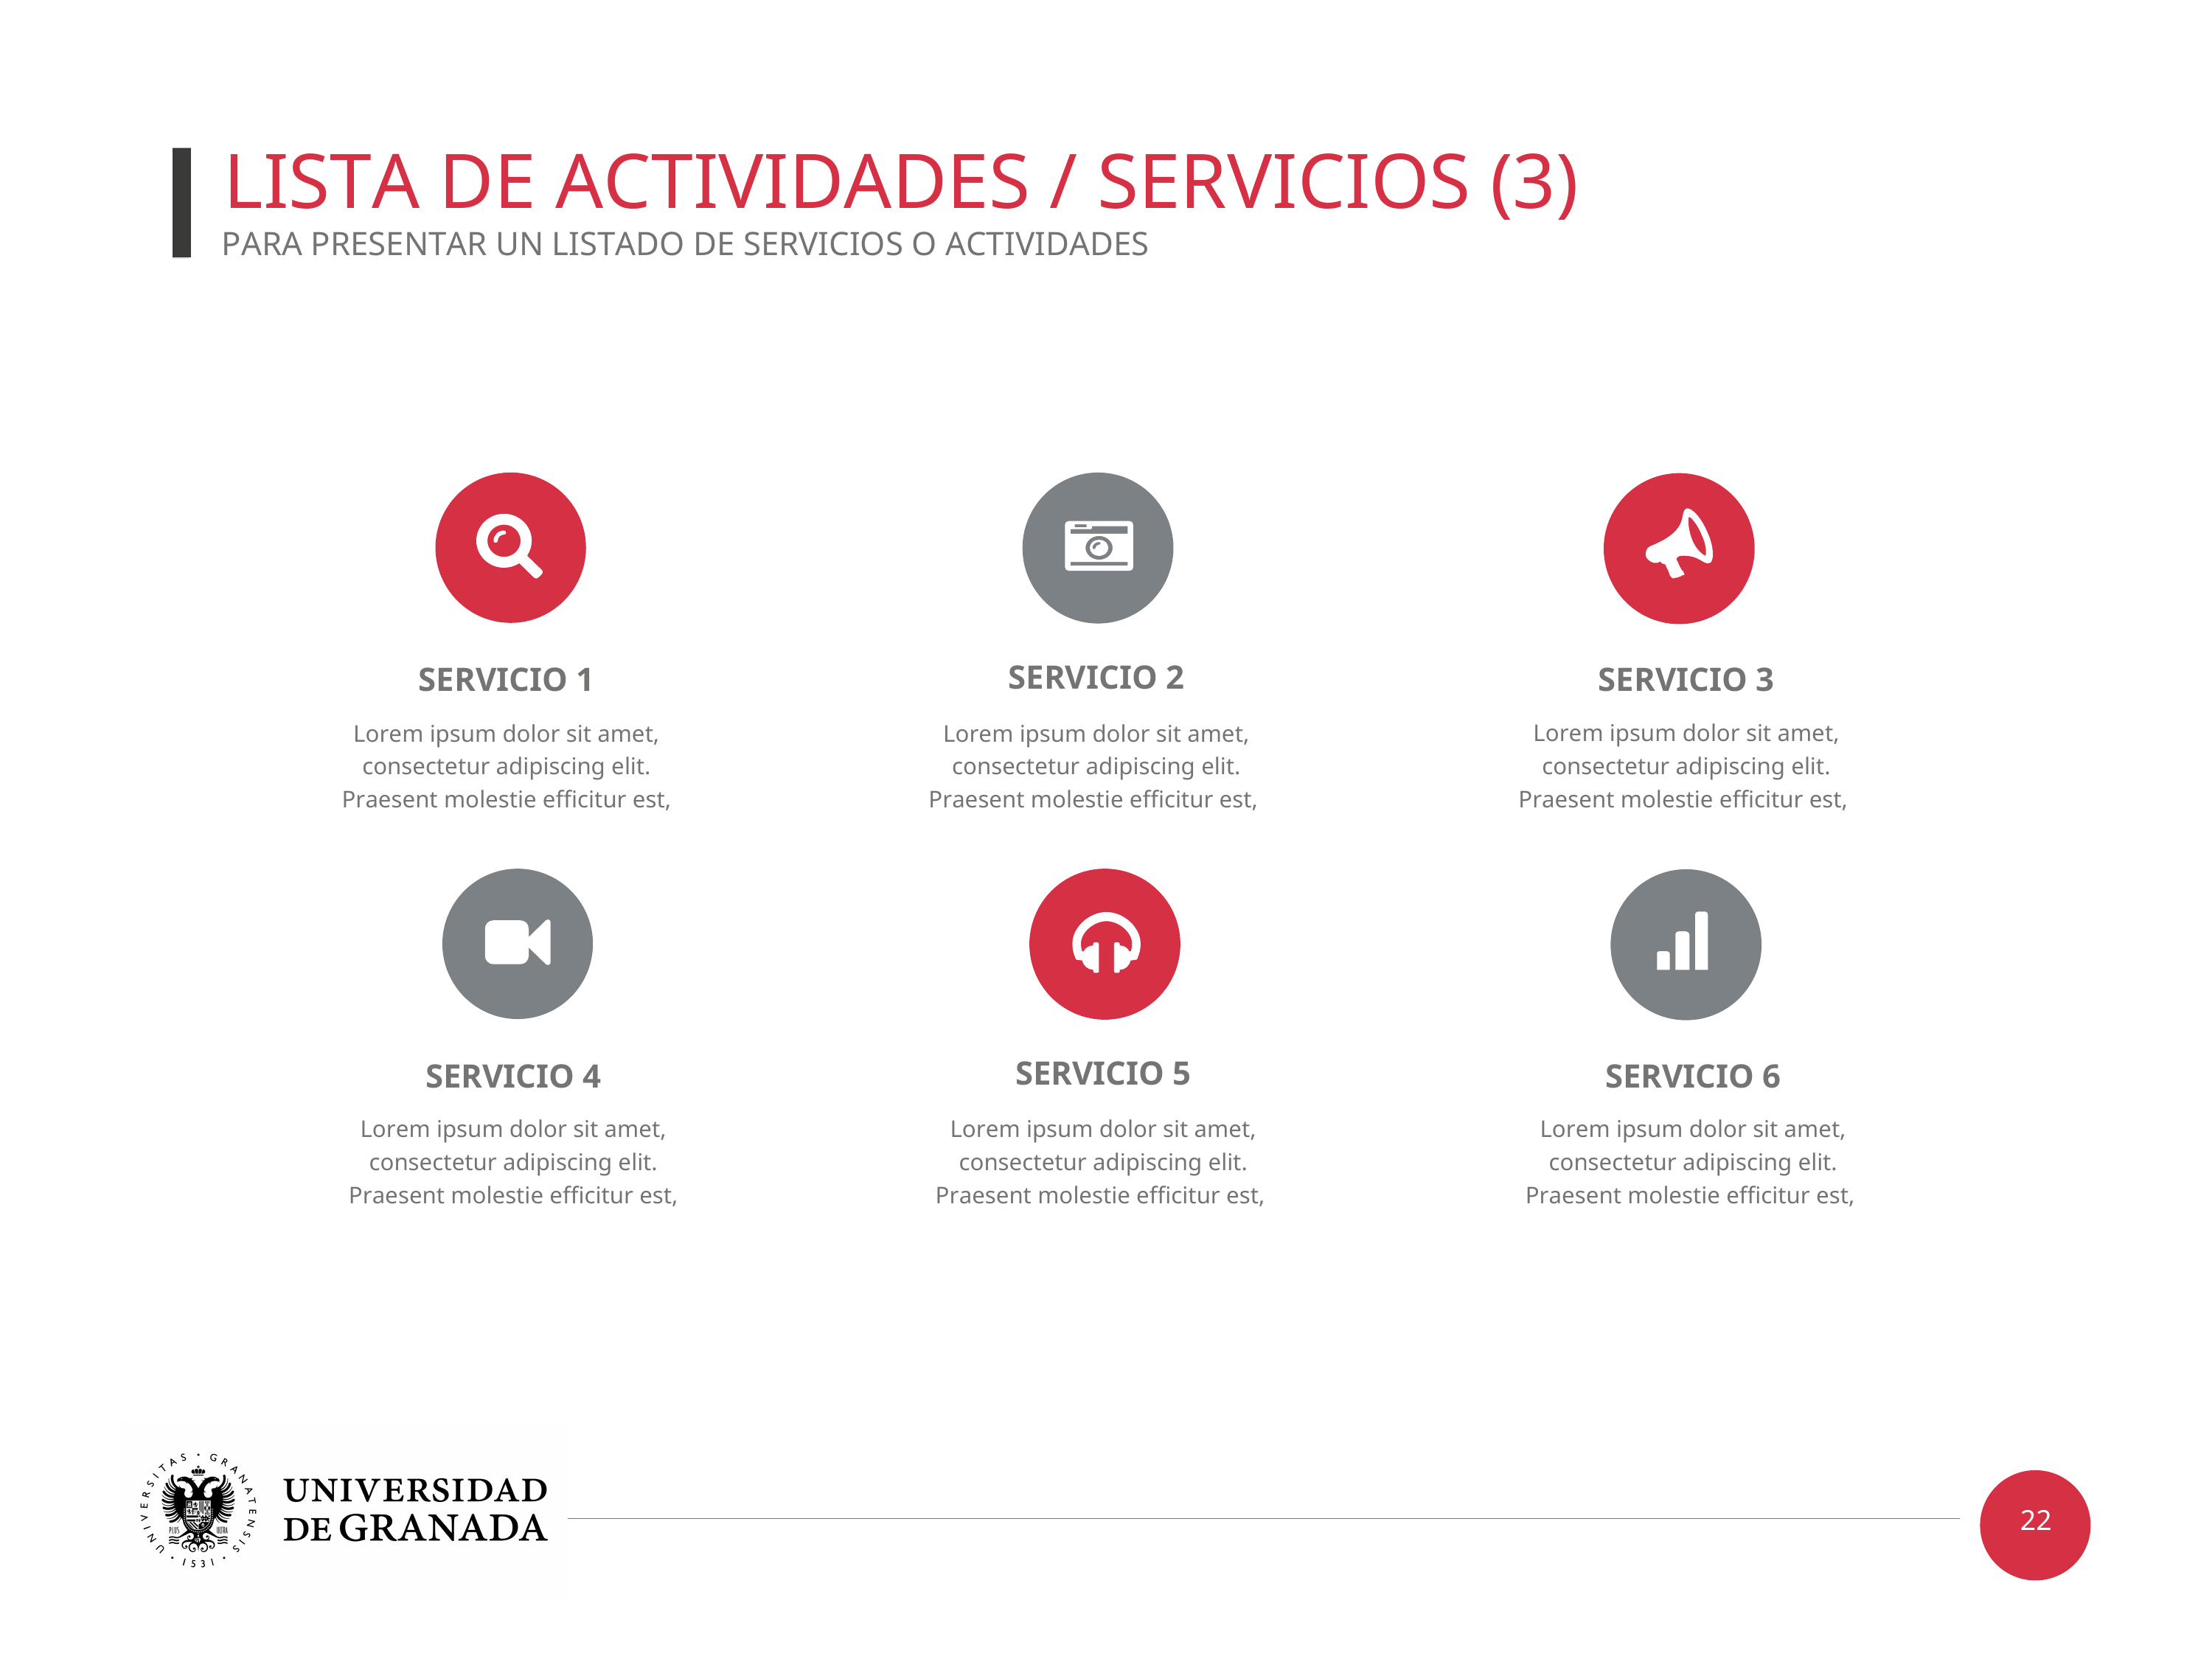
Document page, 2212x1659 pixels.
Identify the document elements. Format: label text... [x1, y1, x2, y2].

text_box LISTA DE ACTIVIDADES / SERVICIOS (3) [212, 127, 2063, 229]
text_box SERVICIO 4 [320, 1049, 708, 1100]
text_box Lorem ipsum dolor sit amet, consectetur adipiscing elit. Praesent molestie efficitur est, [313, 707, 700, 833]
text_box Lorem ipsum dolor sit amet, consectetur adipiscing elit. Praesent molestie efficitur est, [902, 707, 1290, 836]
text_box SERVICIO 5 [910, 1047, 1298, 1098]
text_box [442, 869, 594, 1020]
picture [120, 1421, 568, 1600]
text_box [435, 472, 586, 623]
text_box SERVICIO 6 [1500, 1050, 1888, 1101]
text_box Lorem ipsum dolor sit amet, consectetur adipiscing elit. Praesent molestie efficitur est, [1492, 707, 1880, 832]
text_box Lorem ipsum dolor sit amet, consectetur adipiscing elit. Praesent molestie efficitur est, [910, 1103, 1298, 1231]
text_box [1610, 869, 1762, 1020]
text_box [173, 147, 191, 257]
text_box Lorem ipsum dolor sit amet, consectetur adipiscing elit. Praesent molestie efficitur est, [320, 1103, 708, 1229]
text_box SERVICIO 1 [313, 653, 700, 704]
text_box PARA PRESENTAR UN LISTADO DE SERVICIOS O ACTIVIDADES [210, 218, 2061, 268]
text_box Lorem ipsum dolor sit amet, consectetur adipiscing elit. Praesent molestie efficitur est, [1500, 1103, 1888, 1228]
text_box SERVICIO 3 [1492, 653, 1880, 704]
text_box SERVICIO 2 [902, 650, 1290, 701]
text_box [1029, 869, 1180, 1020]
text_box [1604, 473, 1755, 625]
text_box [1022, 472, 1174, 624]
